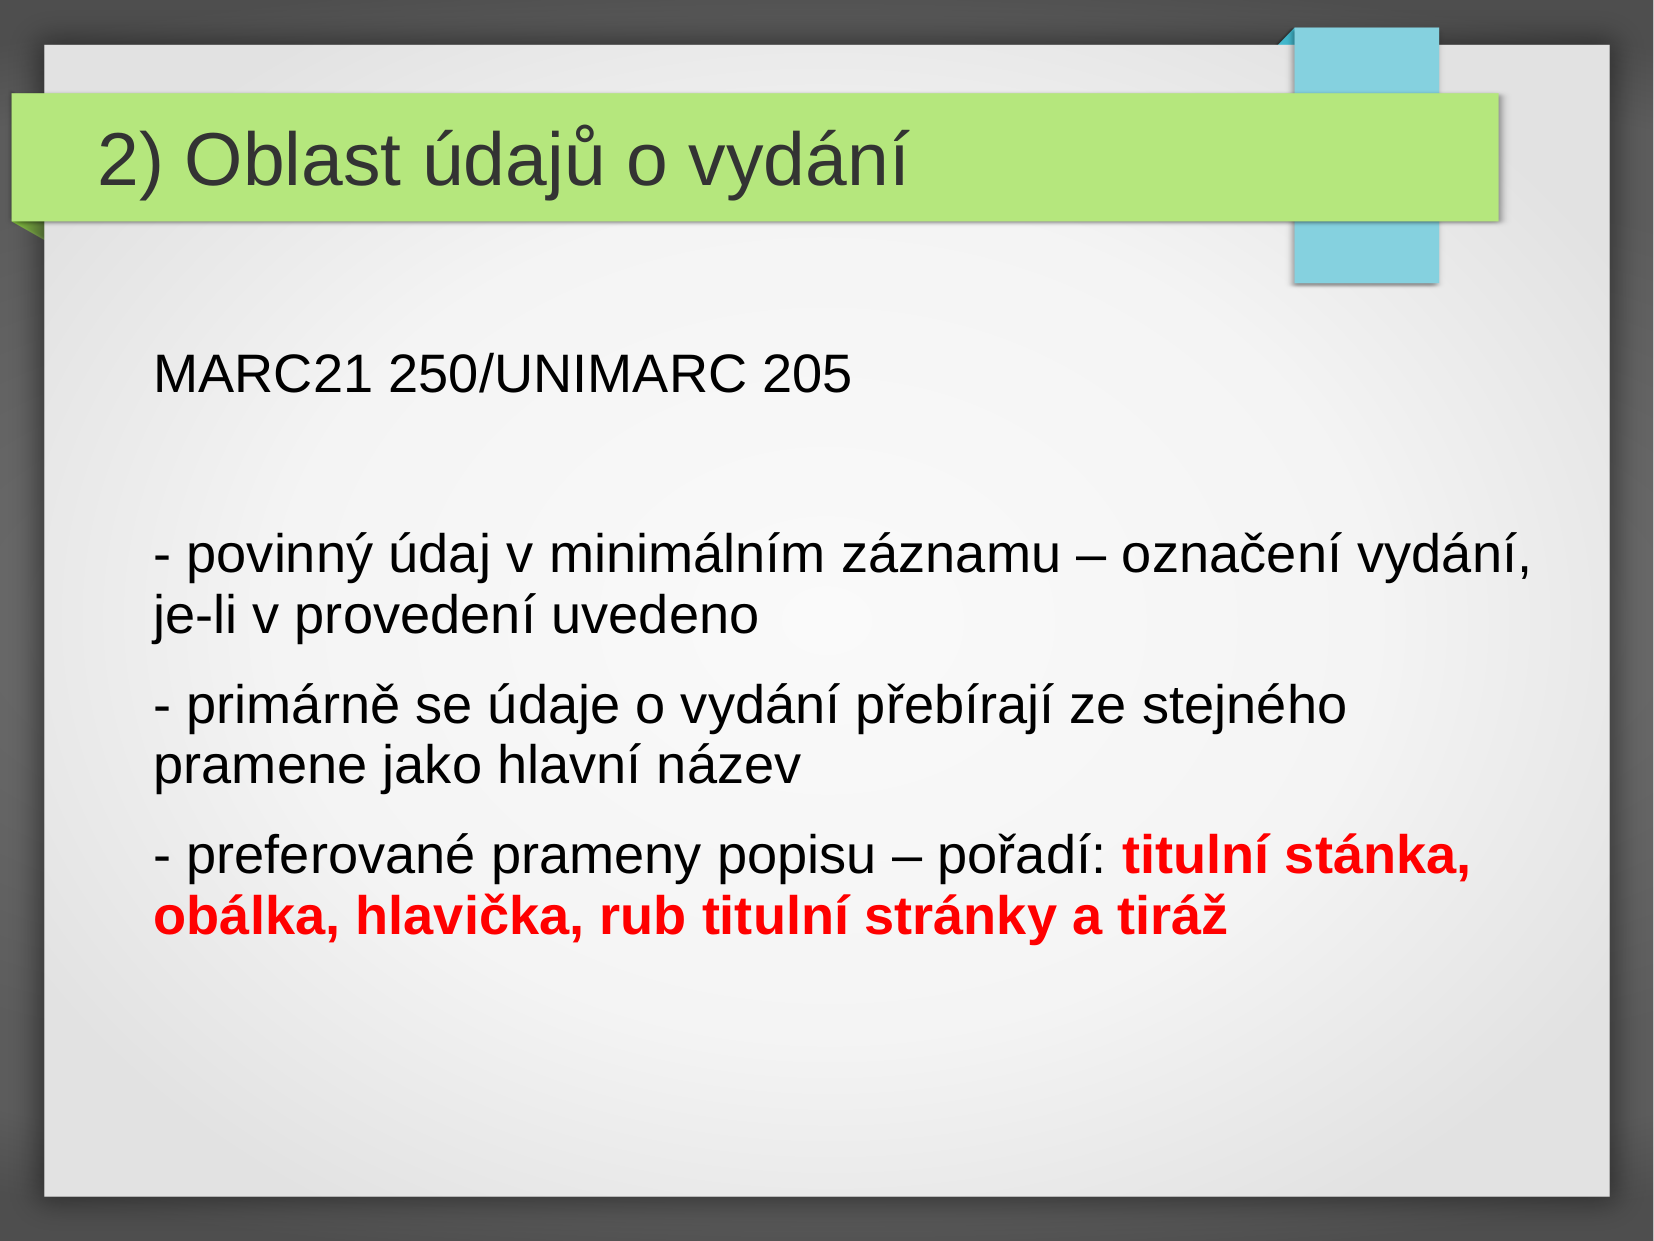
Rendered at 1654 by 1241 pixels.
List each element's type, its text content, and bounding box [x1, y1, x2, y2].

picture [0, 0, 1654, 1241]
list MARC21 250/UNIMARC 205 - povinný údaj v minimálním záznamu – označení vydání, je-li v provedení uvedeno - primárně se údaje o vydání přebírají ze stejného pramene jako hlavní název - preferované prameny popisu – pořadí: titulní stánka, obálka, hlavička, rub titulní stránky a tiráž [82, 343, 1538, 1063]
title 2) Oblast údajů o vydání [70, 106, 1229, 213]
